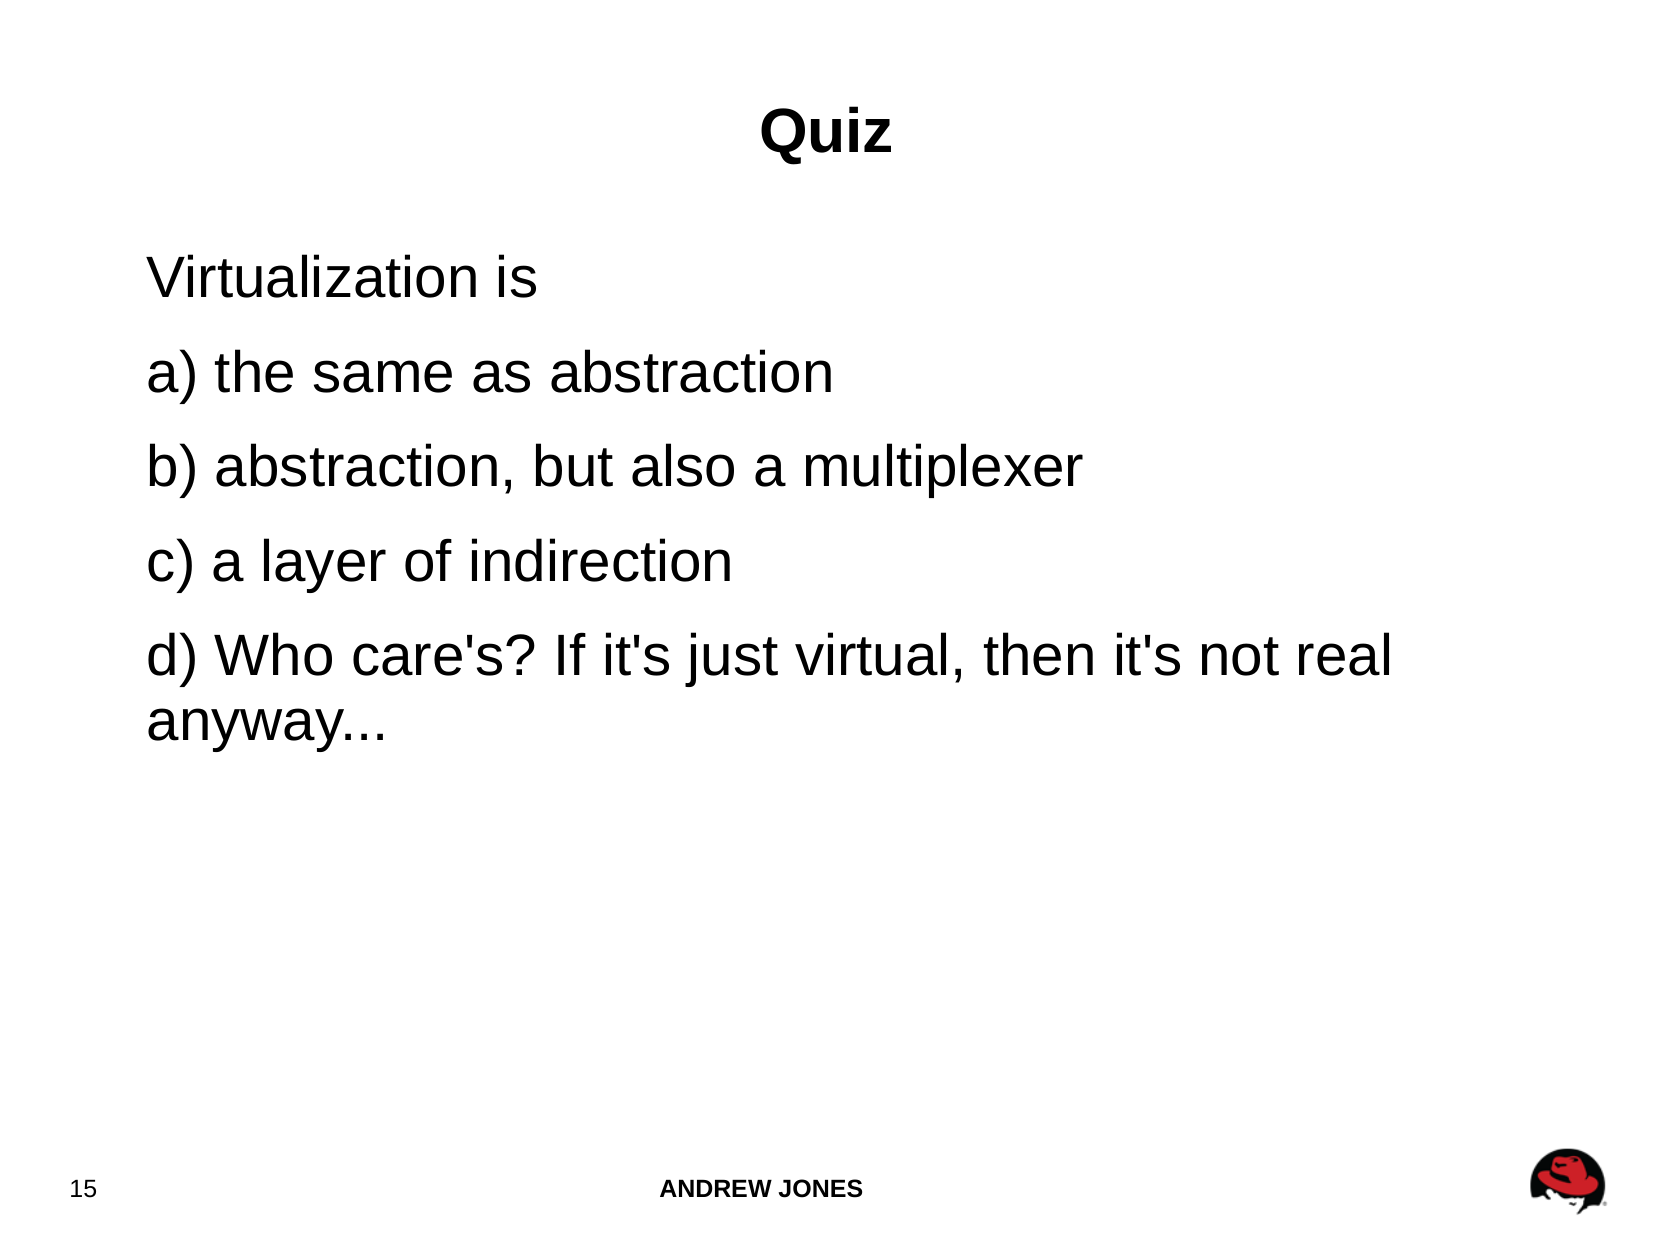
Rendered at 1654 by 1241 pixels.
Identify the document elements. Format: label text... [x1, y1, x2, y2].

list Virtualization is a) the same as abstraction b) abstraction, but also a multiplexer c) a layer of indirection d) Who care's? If it's just virtual, then it's not real anyway... [86, 244, 1576, 1024]
picture [1529, 1146, 1613, 1224]
title Quiz [82, 45, 1571, 218]
